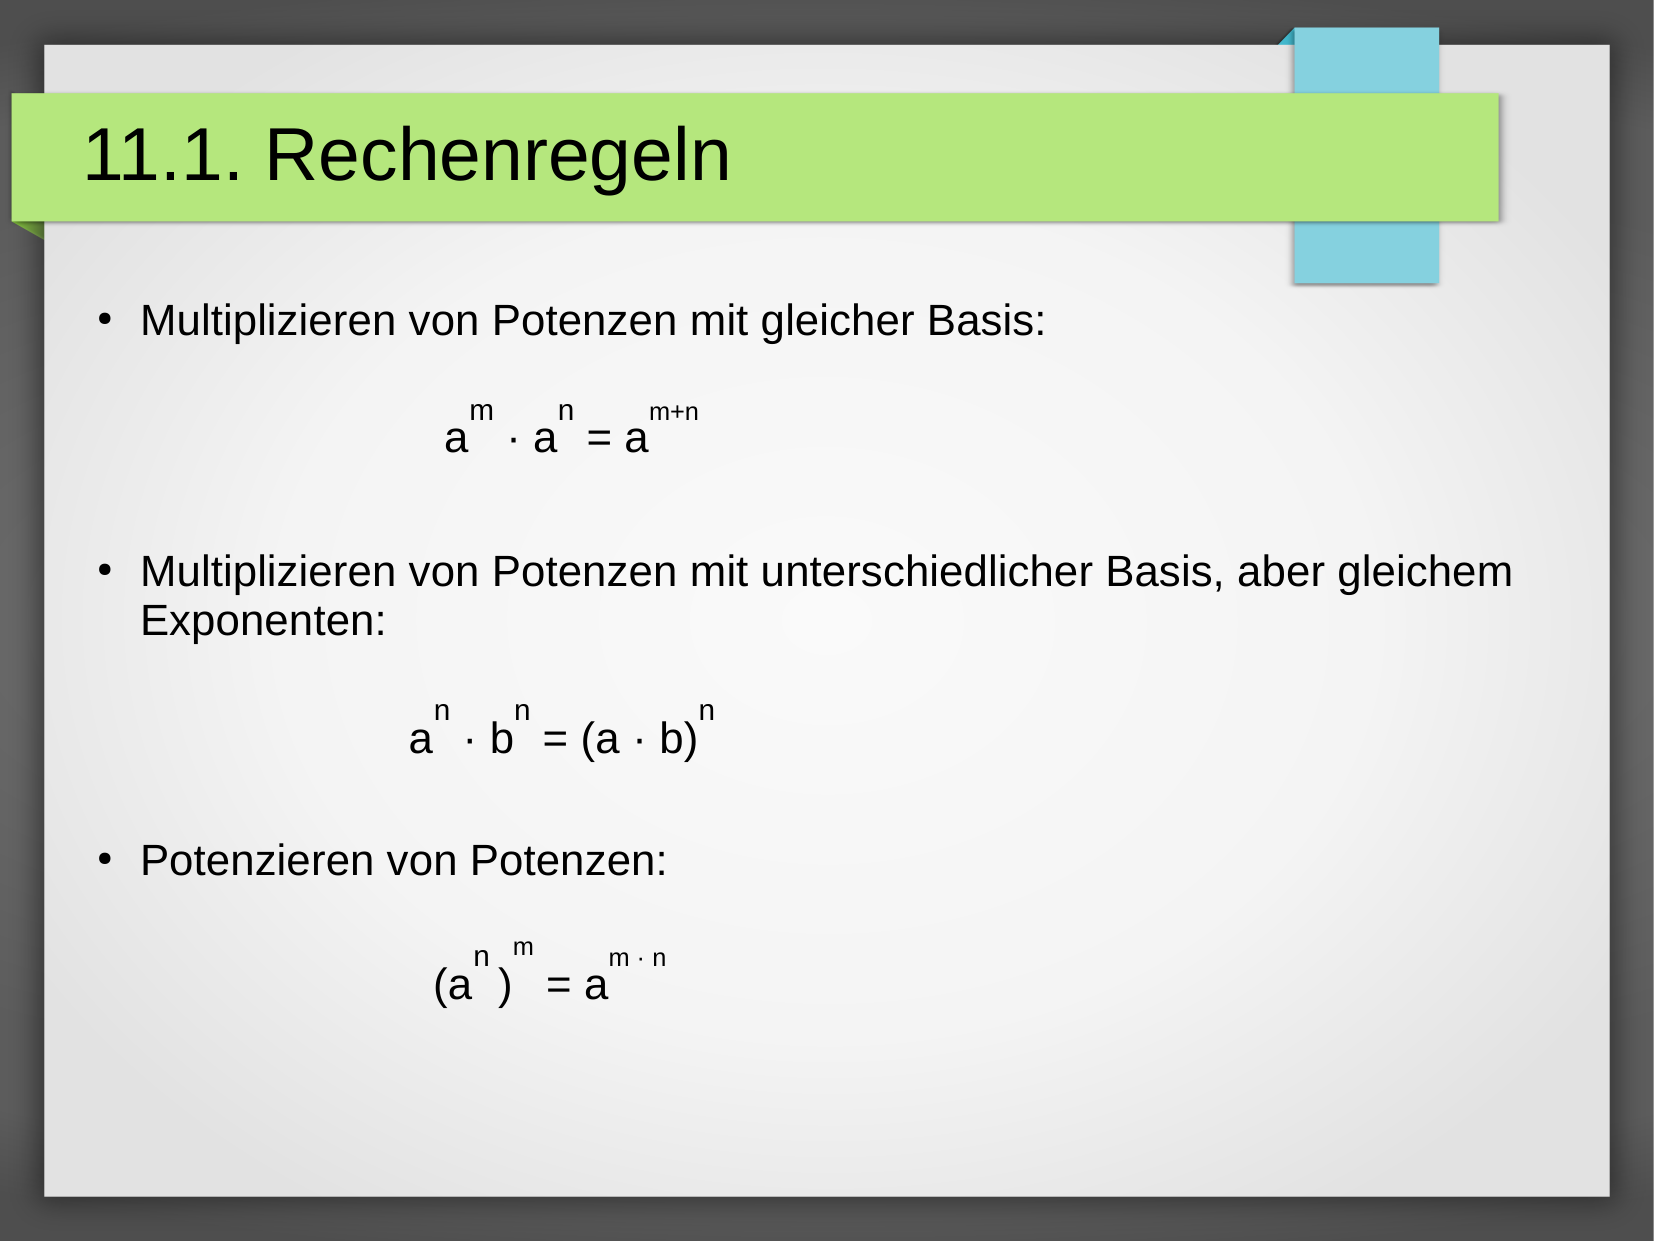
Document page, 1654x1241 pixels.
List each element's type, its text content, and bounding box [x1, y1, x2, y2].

list Multiplizieren von Potenzen mit gleicher Basis: am · an = am+n Multiplizieren von Potenzen mit unterschiedlicher Basis, aber gleichem Exponenten: an · bn = (a · b)n Potenzieren von Potenzen: (an )m = am · n [82, 295, 1571, 1015]
title 11.1. Rechenregeln [82, 70, 1501, 239]
picture [0, 0, 1654, 1241]
